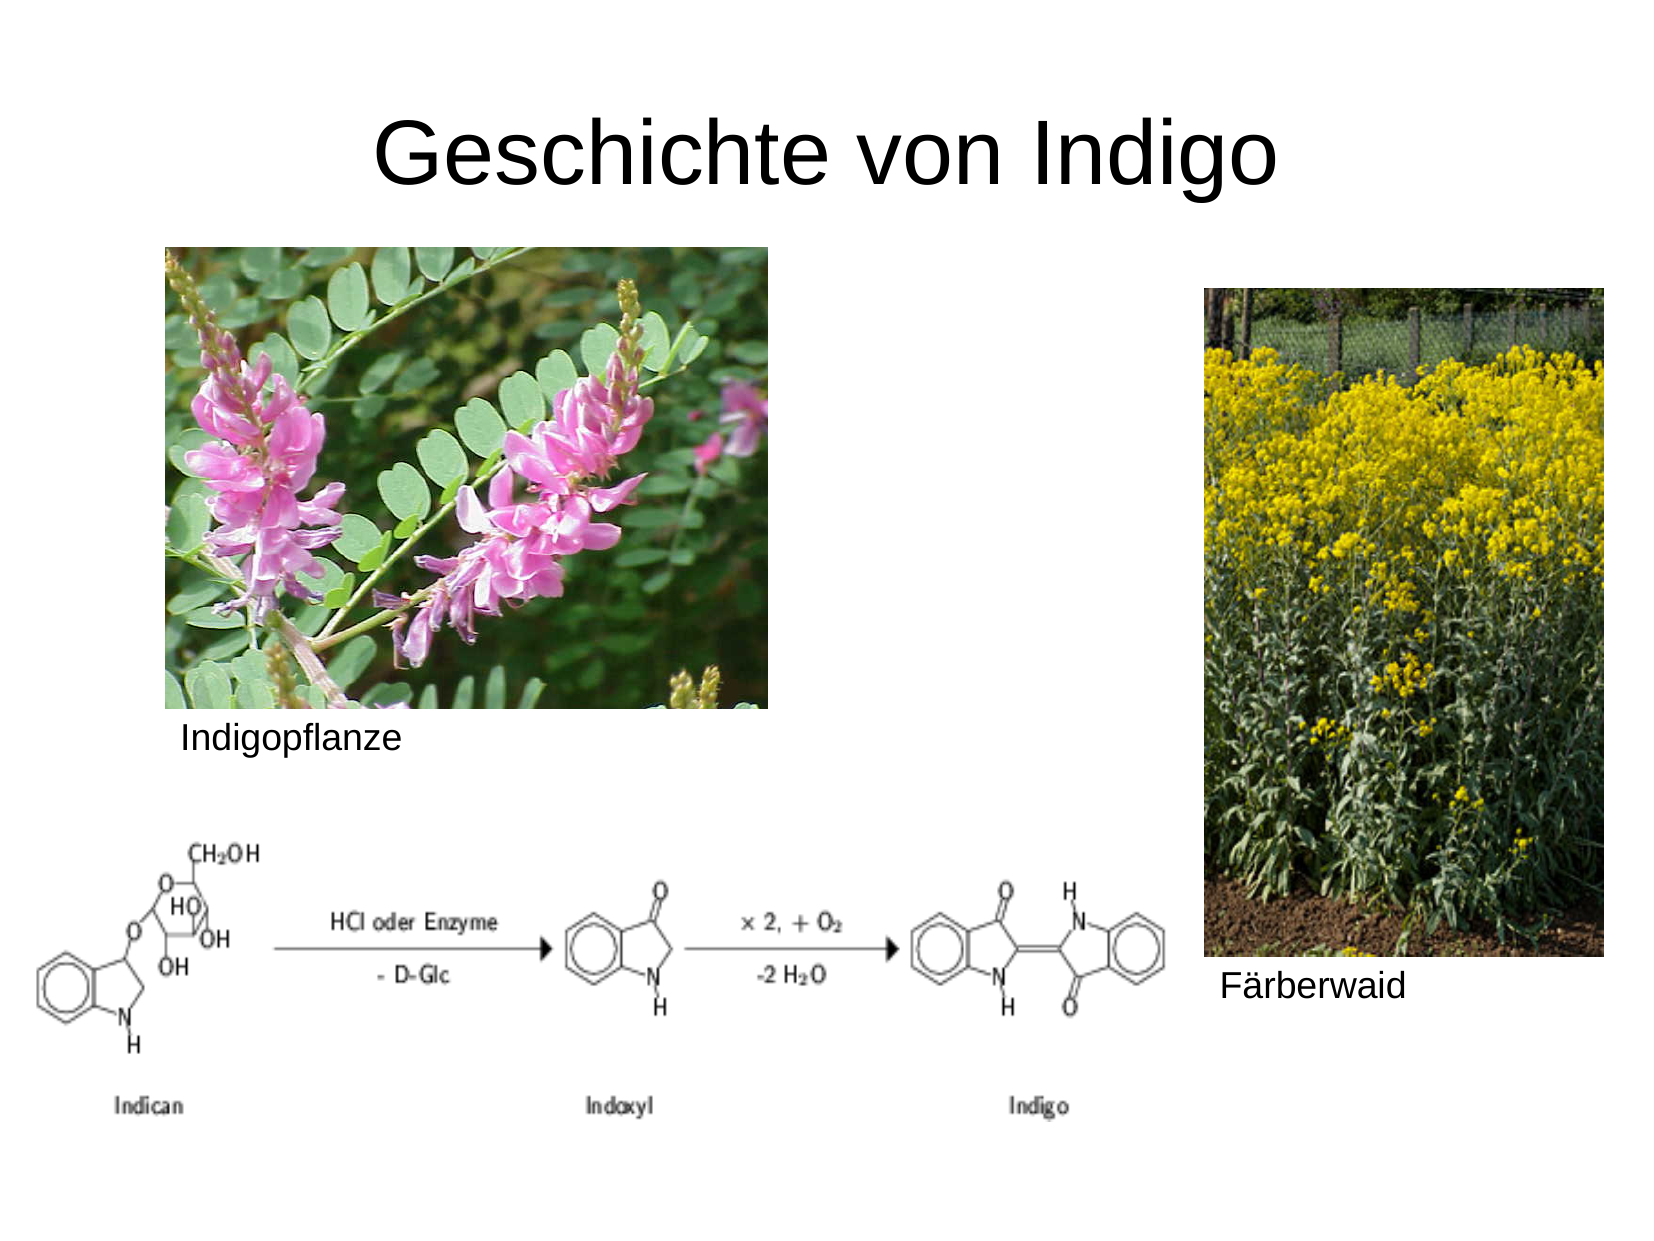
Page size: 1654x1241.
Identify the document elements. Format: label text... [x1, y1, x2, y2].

picture [35, 840, 1170, 1123]
picture [1204, 288, 1604, 957]
text_box Indigopflanze [165, 708, 438, 766]
title Geschichte von Indigo [82, 49, 1571, 257]
text_box Färberwaid [1204, 956, 1560, 1014]
picture [165, 247, 768, 709]
